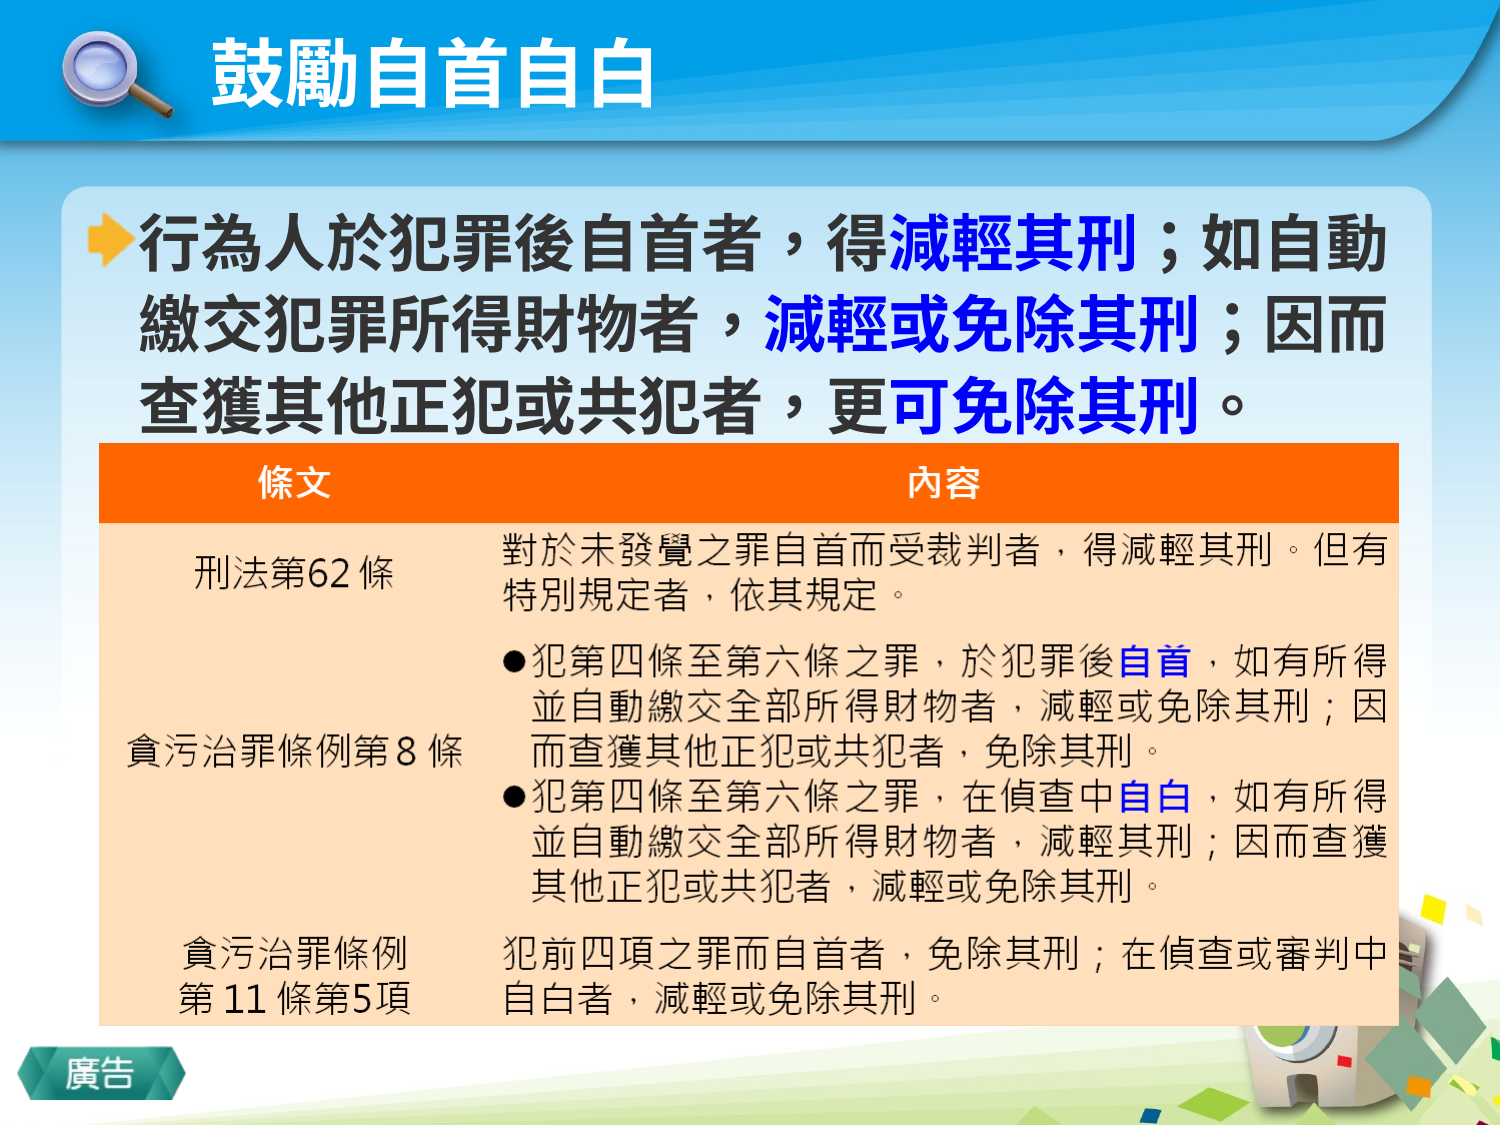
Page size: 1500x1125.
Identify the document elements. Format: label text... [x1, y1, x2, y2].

text_box 鼓勵自首自白 [195, 19, 679, 124]
text_box 行為人於犯罪後自首者，得減輕其刑；如自動繳交犯罪所得財物者，減輕或免除其刑；因而查獲其他正犯或共犯者，更可免除其刑。 [124, 189, 1423, 449]
picture [62, 31, 174, 118]
picture [0, 0, 1500, 1125]
